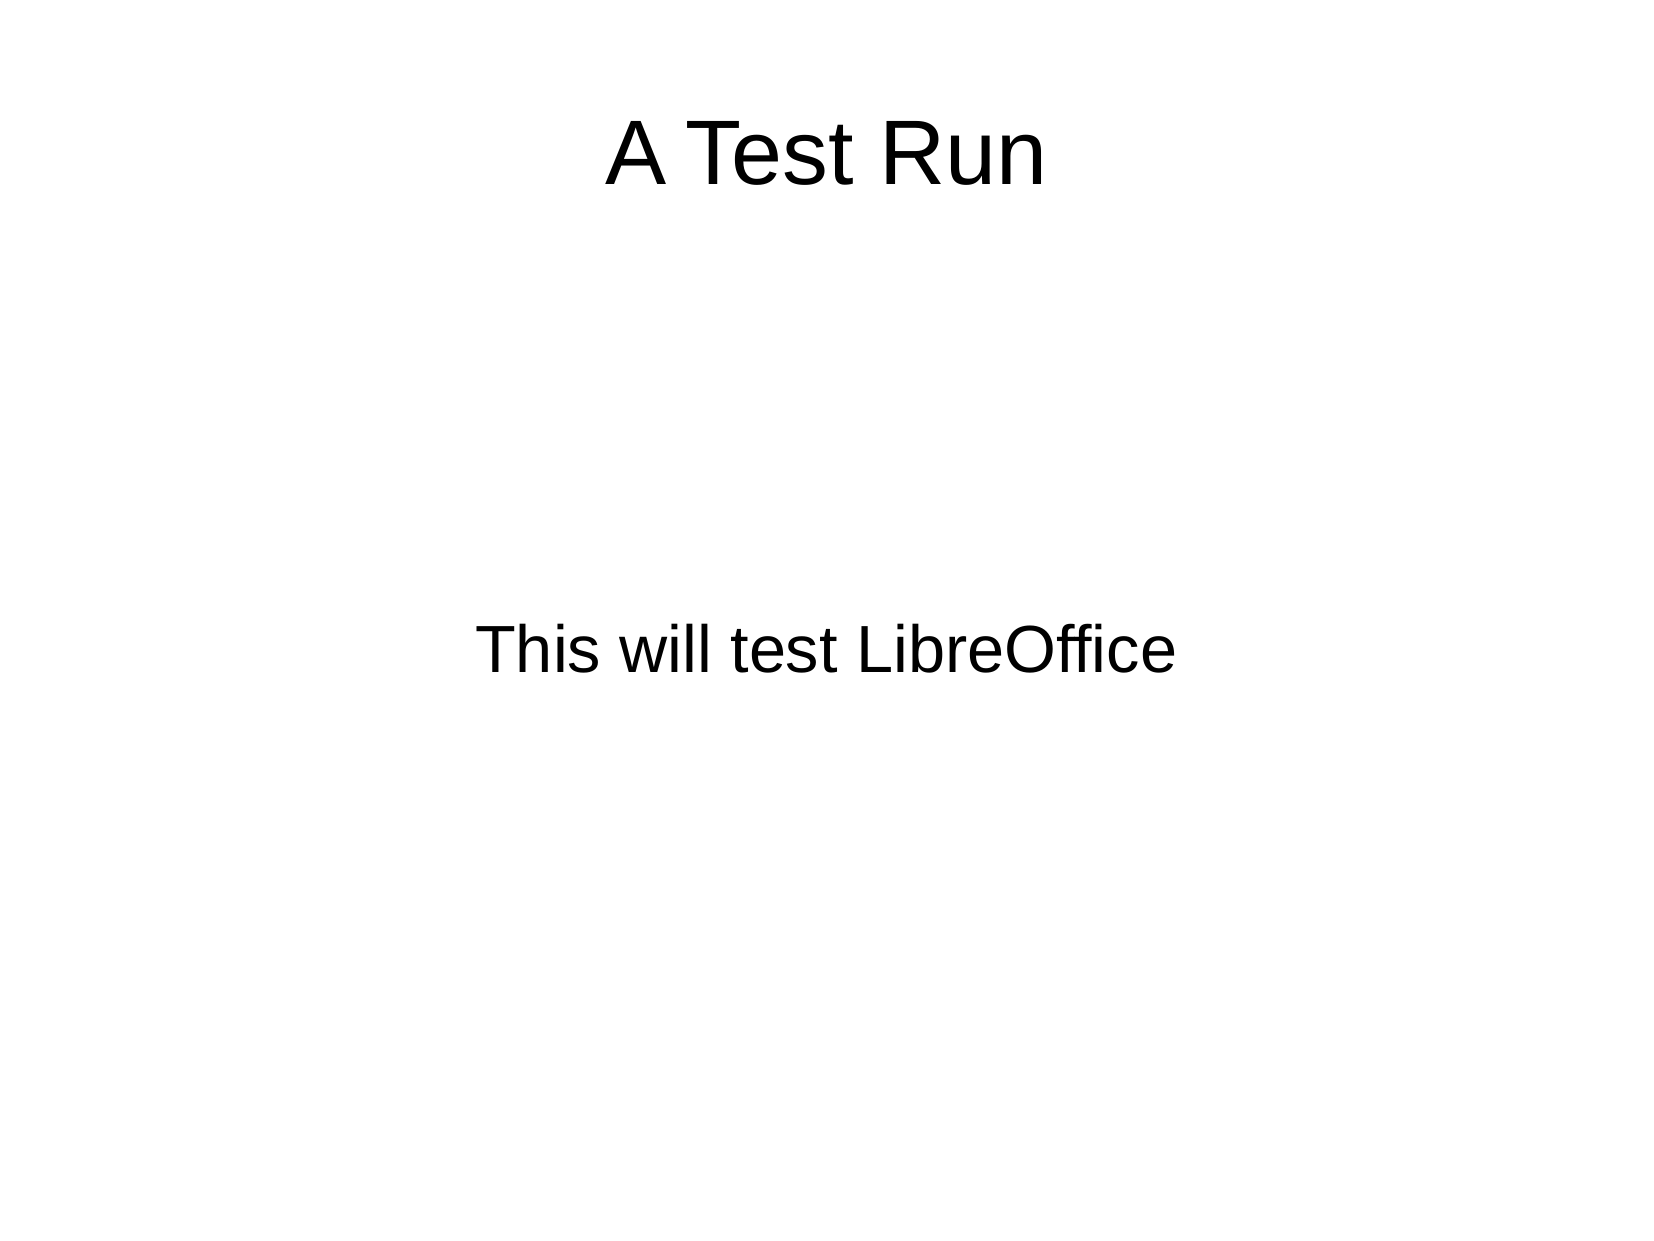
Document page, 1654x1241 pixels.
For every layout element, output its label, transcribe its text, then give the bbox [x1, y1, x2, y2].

subtitle This will test LibreOffice [82, 290, 1571, 1010]
title A Test Run [82, 49, 1571, 257]
